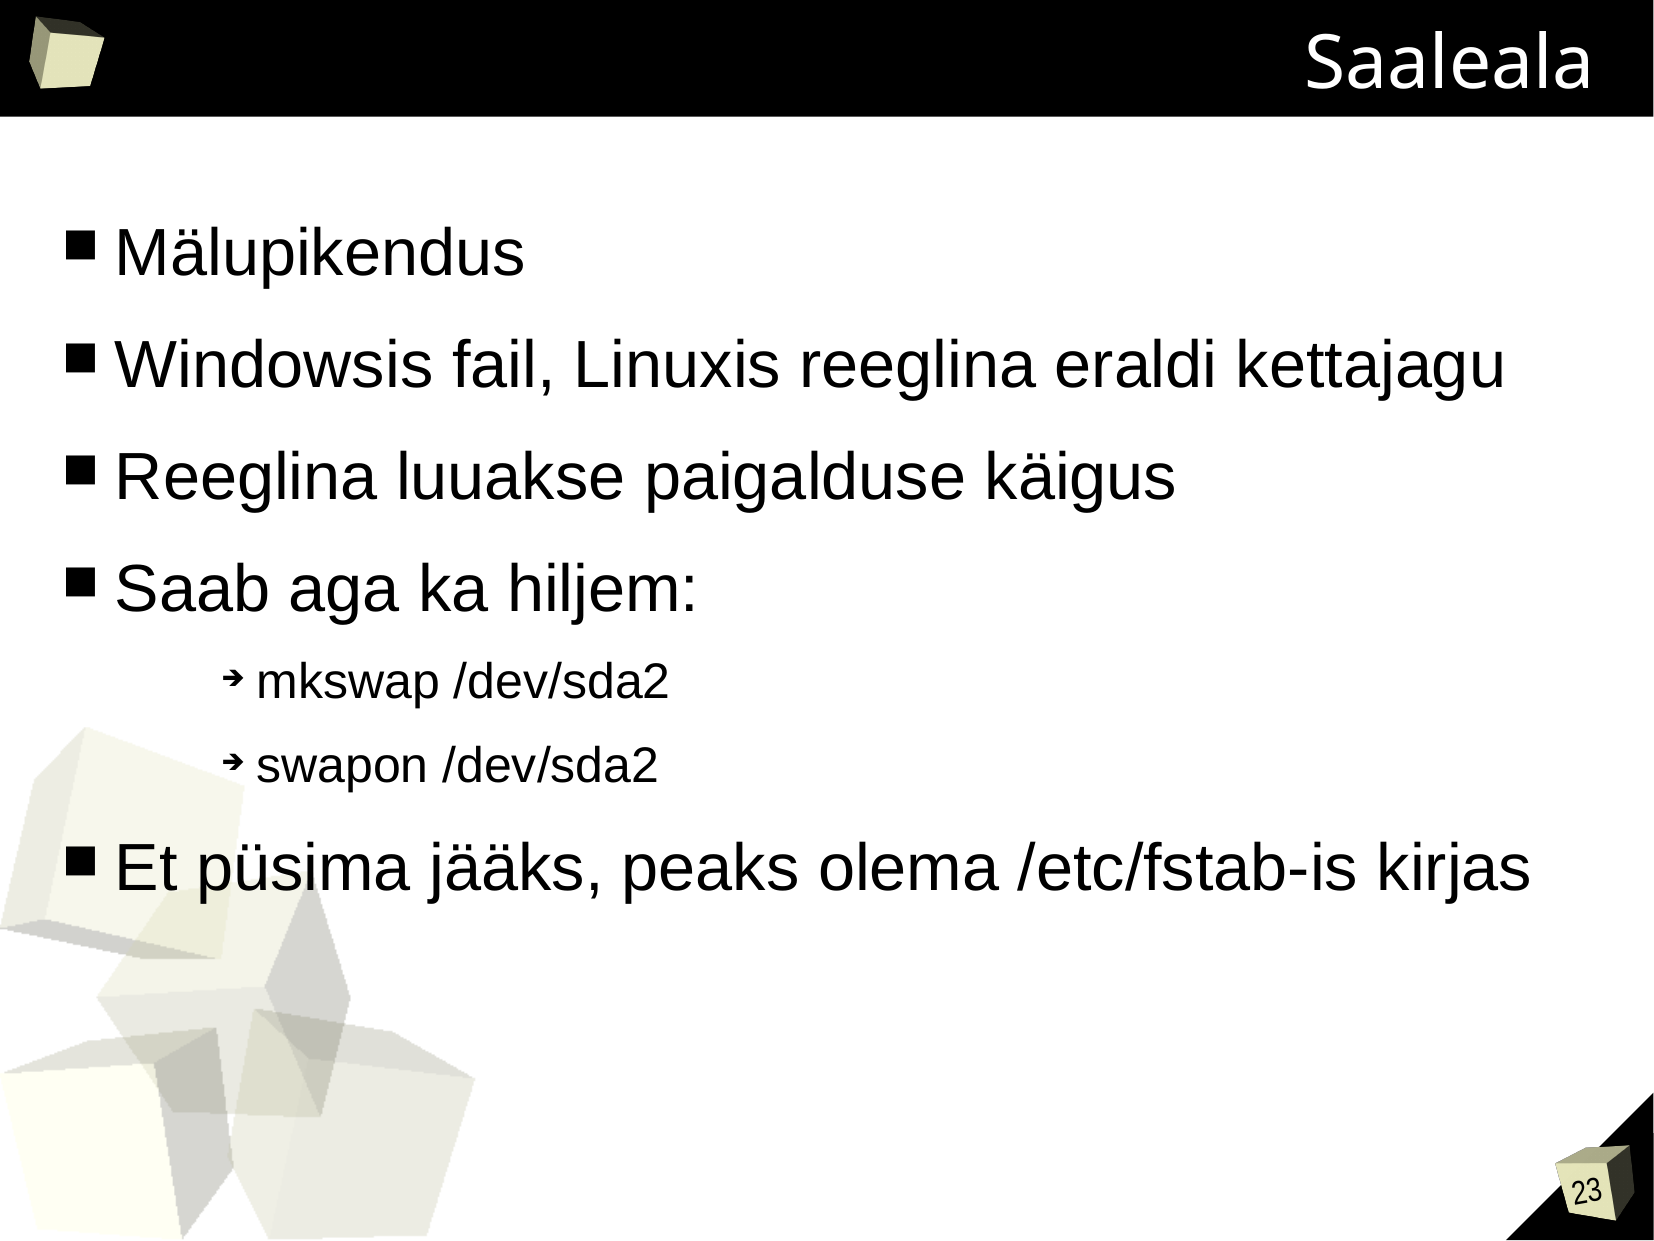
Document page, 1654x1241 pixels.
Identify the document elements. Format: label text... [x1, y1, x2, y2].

list Mälupikendus Windowsis fail, Linuxis reeglina eraldi kettajagu Reeglina luuakse paigalduse käigus Saab aga ka hiljem: mkswap /dev/sda2 swapon /dev/sda2 Et püsima jääks, peaks olema /etc/fstab-is kirjas [44, 177, 1611, 1214]
title Saaleala [118, 0, 1595, 119]
picture [0, 726, 477, 1241]
